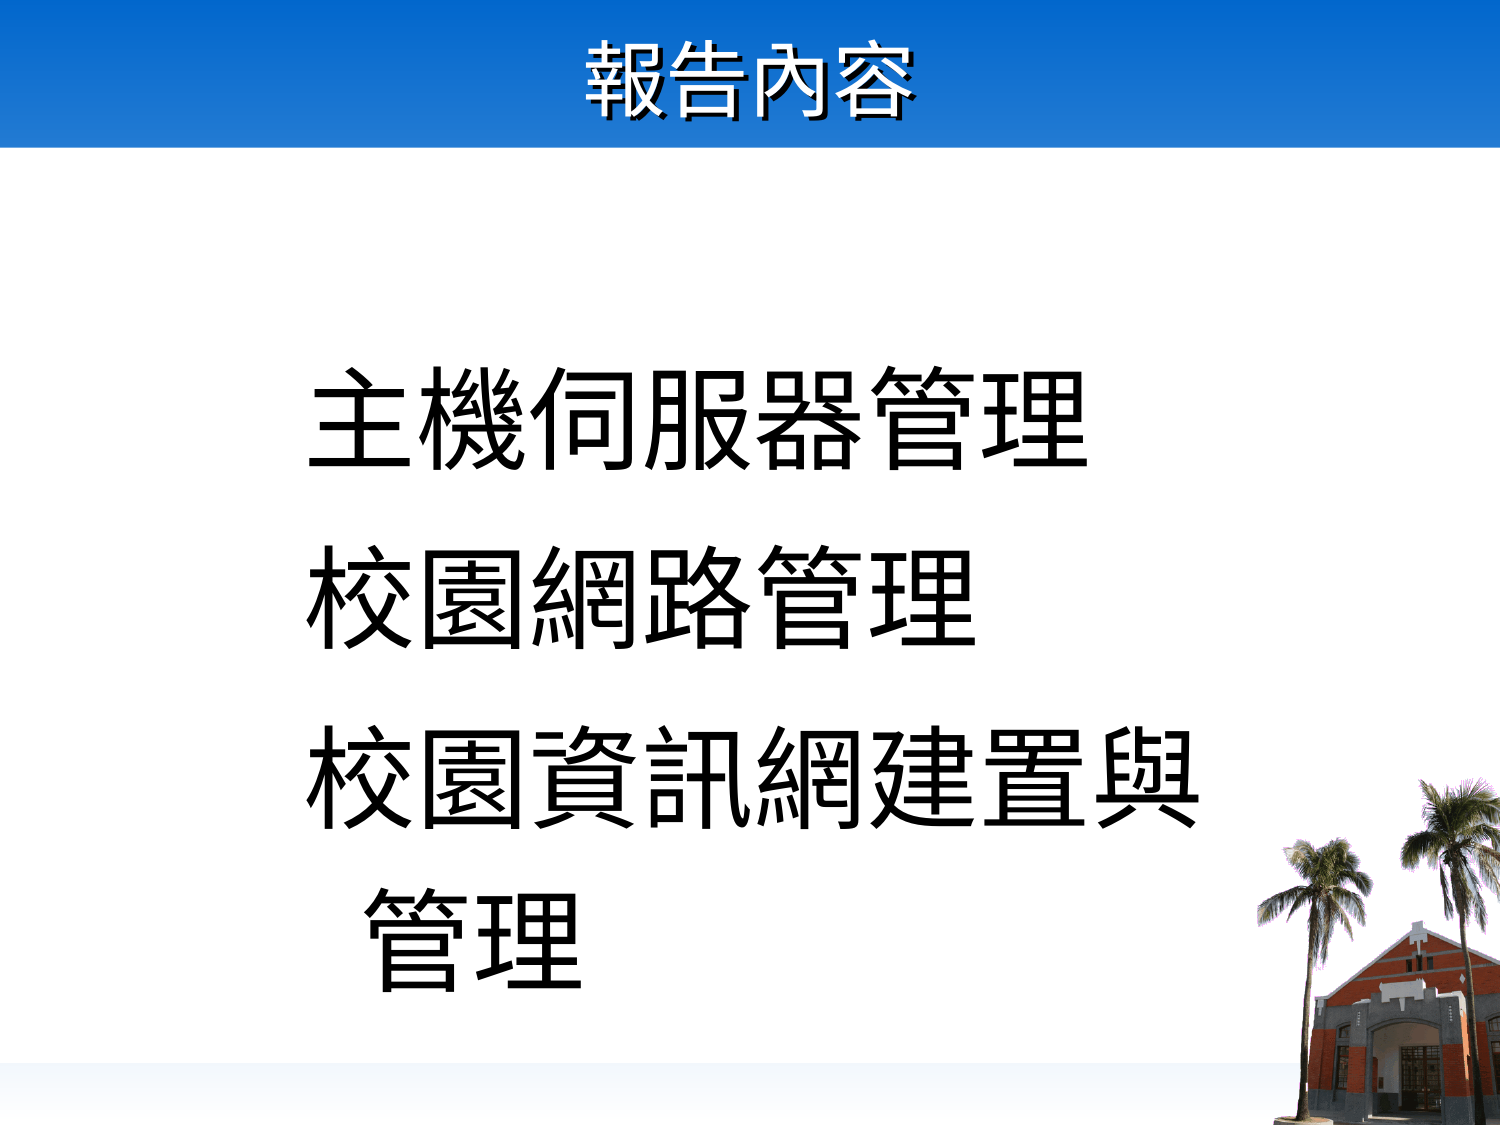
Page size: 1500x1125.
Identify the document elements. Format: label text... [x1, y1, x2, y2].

title 報告內容 [74, 0, 1424, 168]
picture [1246, 738, 1500, 1125]
list 主機伺服器管理 校園網路管理 校園資訊網建置與管理 [303, 330, 1270, 955]
